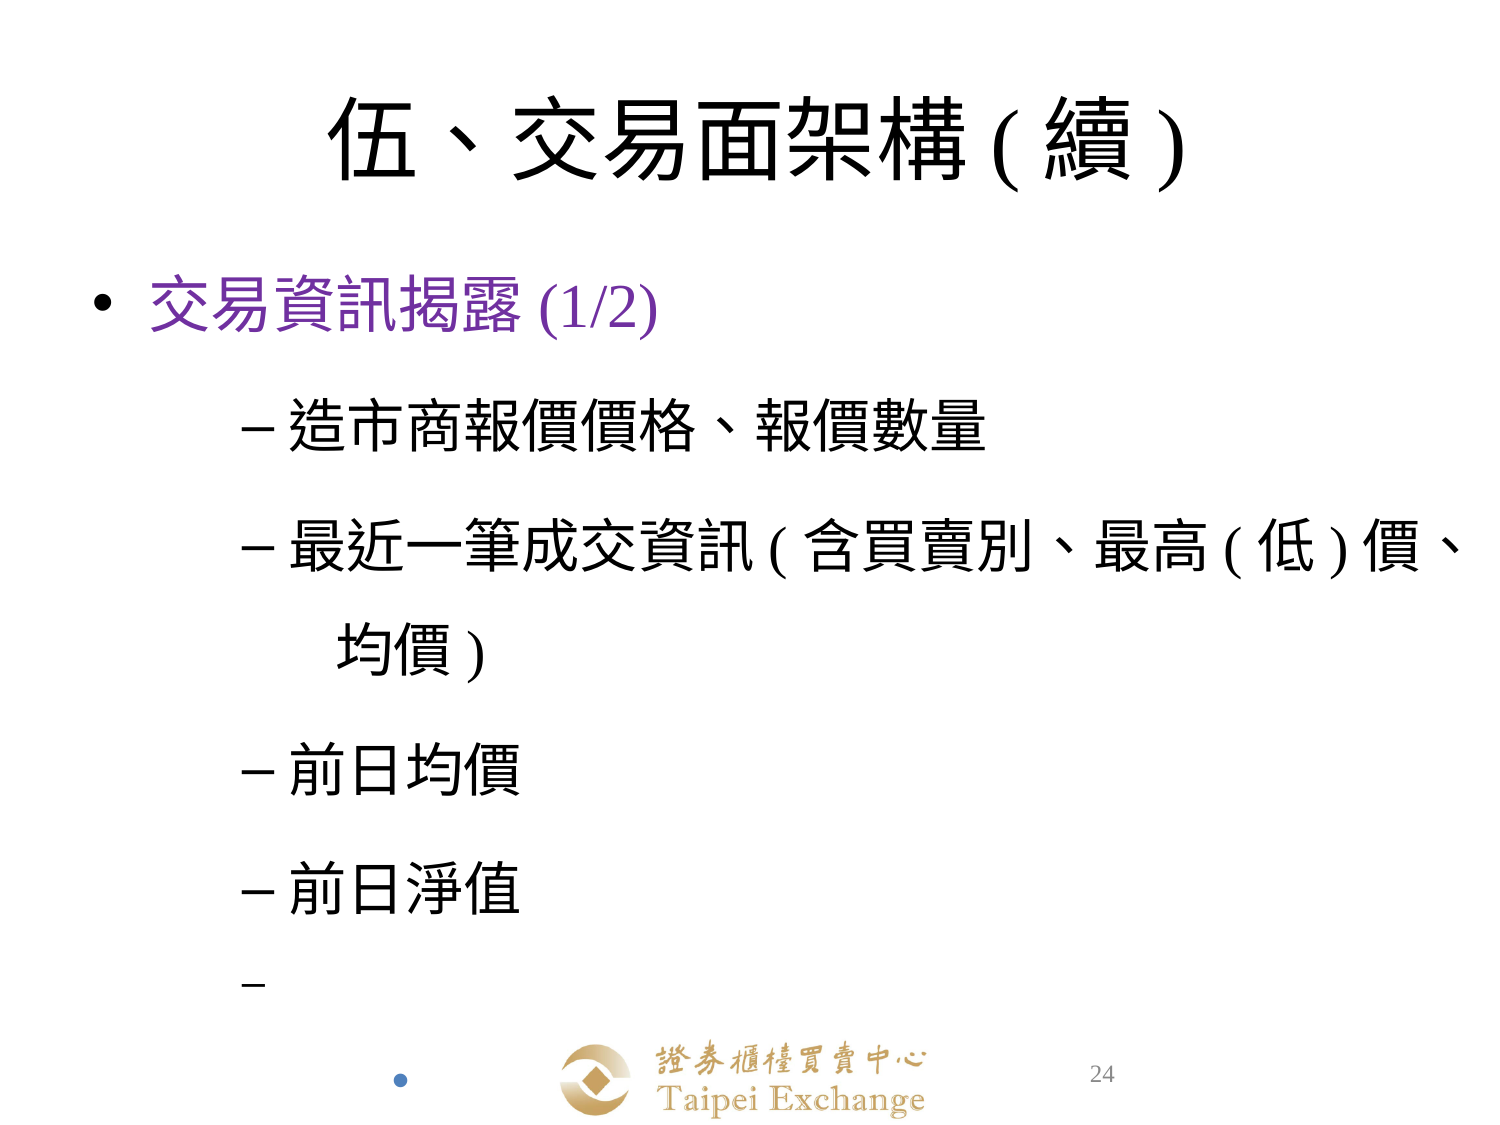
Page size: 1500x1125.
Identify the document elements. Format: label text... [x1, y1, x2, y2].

list 交易資訊揭露(1/2) 造市商報價價格、報價數量 最近一筆成交資訊(含買賣別、最高(低)價、均價) 前日均價 前日淨值 [76, 220, 1454, 1047]
text_box [1074, 1042, 1426, 1103]
title 伍、交易面架構(續) [88, 42, 1425, 220]
